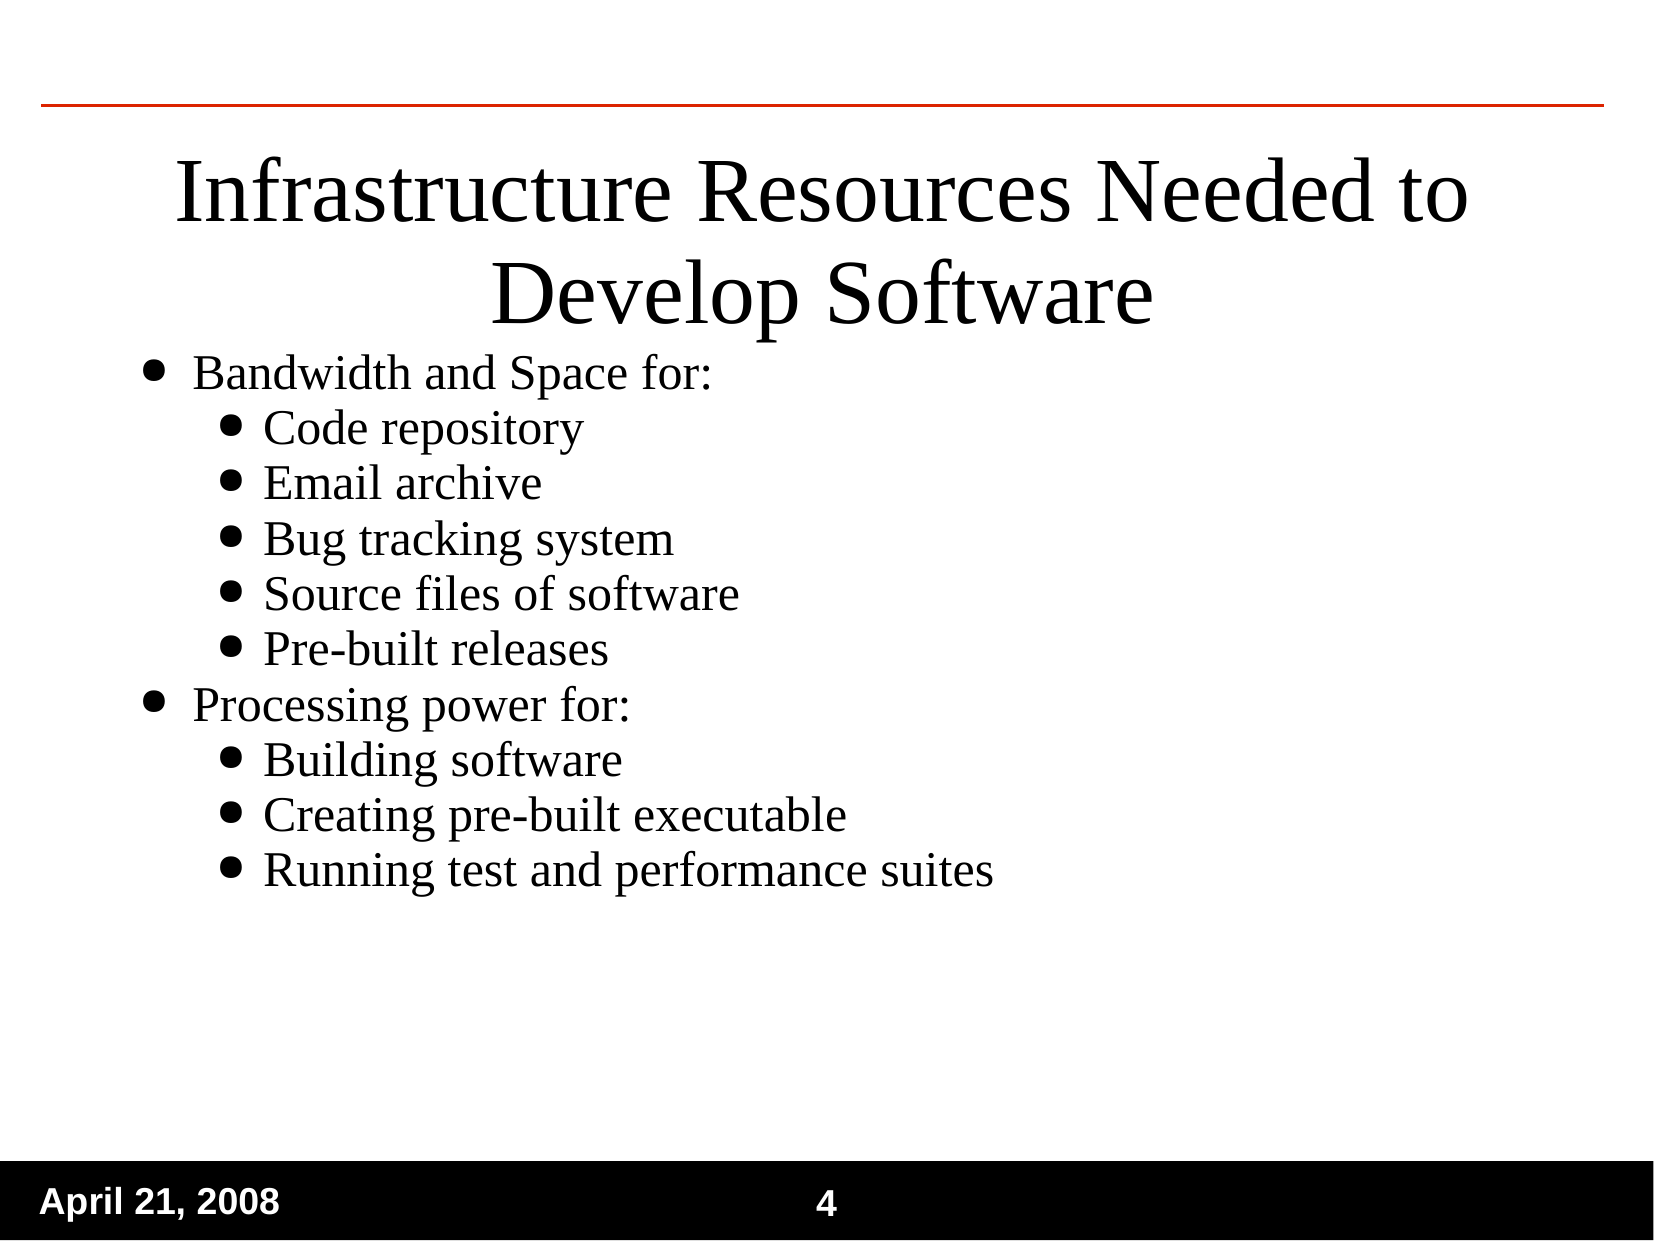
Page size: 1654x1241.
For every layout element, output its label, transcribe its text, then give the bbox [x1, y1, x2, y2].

title Infrastructure Resources Needed to Develop Software [117, 130, 1530, 353]
list Bandwidth and Space for: Code repository Email archive Bug tracking system Source files of software Pre-built releases Processing power for: Building software Creating pre-built executable Running test and performance suites [121, 344, 1534, 1127]
